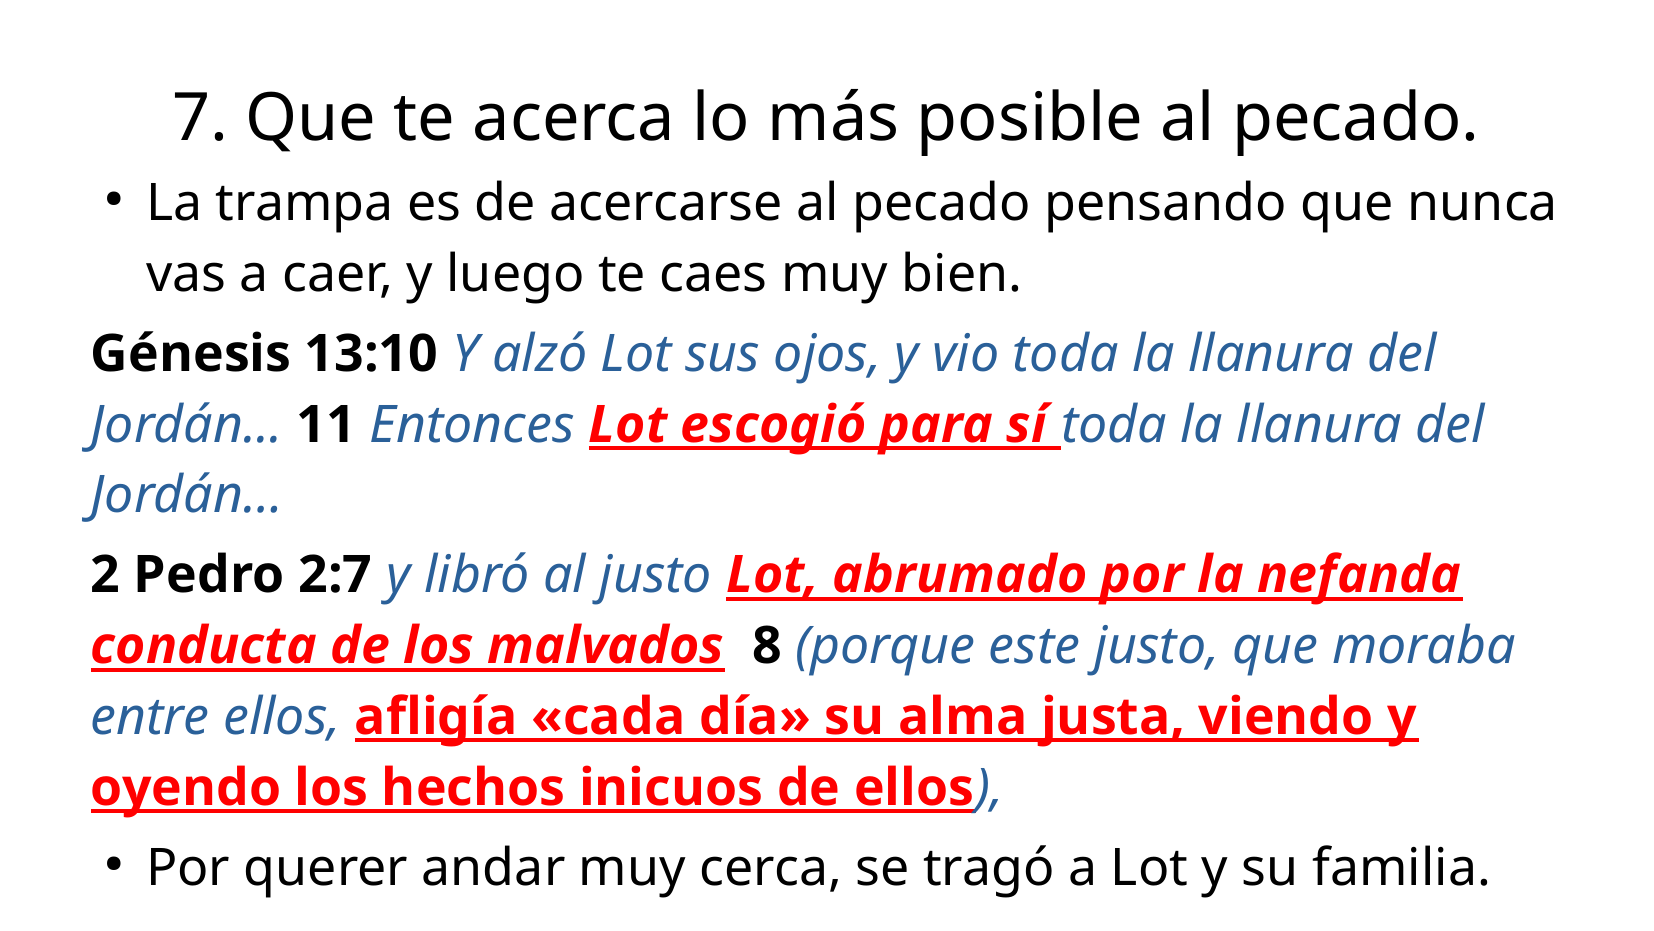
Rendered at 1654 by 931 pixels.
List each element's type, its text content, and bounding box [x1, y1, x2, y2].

title 7. Que te acerca lo más posible al pecado. [82, 37, 1571, 165]
list La trampa es de acercarse al pecado pensando que nunca vas a caer, y luego te caes muy bien. Génesis 13:10 Y alzó Lot sus ojos, y vio toda la llanura del Jordán... 11 Entonces Lot escogió para sí toda la llanura del Jordán… 2 Pedro 2:7 y libró al justo Lot, abrumado por la nefanda conducta de los malvados 8 (porque este justo, que moraba entre ellos, afligía «cada día» su alma justa, viendo y oyendo los hechos inicuos de ellos), Por querer andar muy cerca, se tragó a Lot y su familia. [82, 165, 1571, 916]
